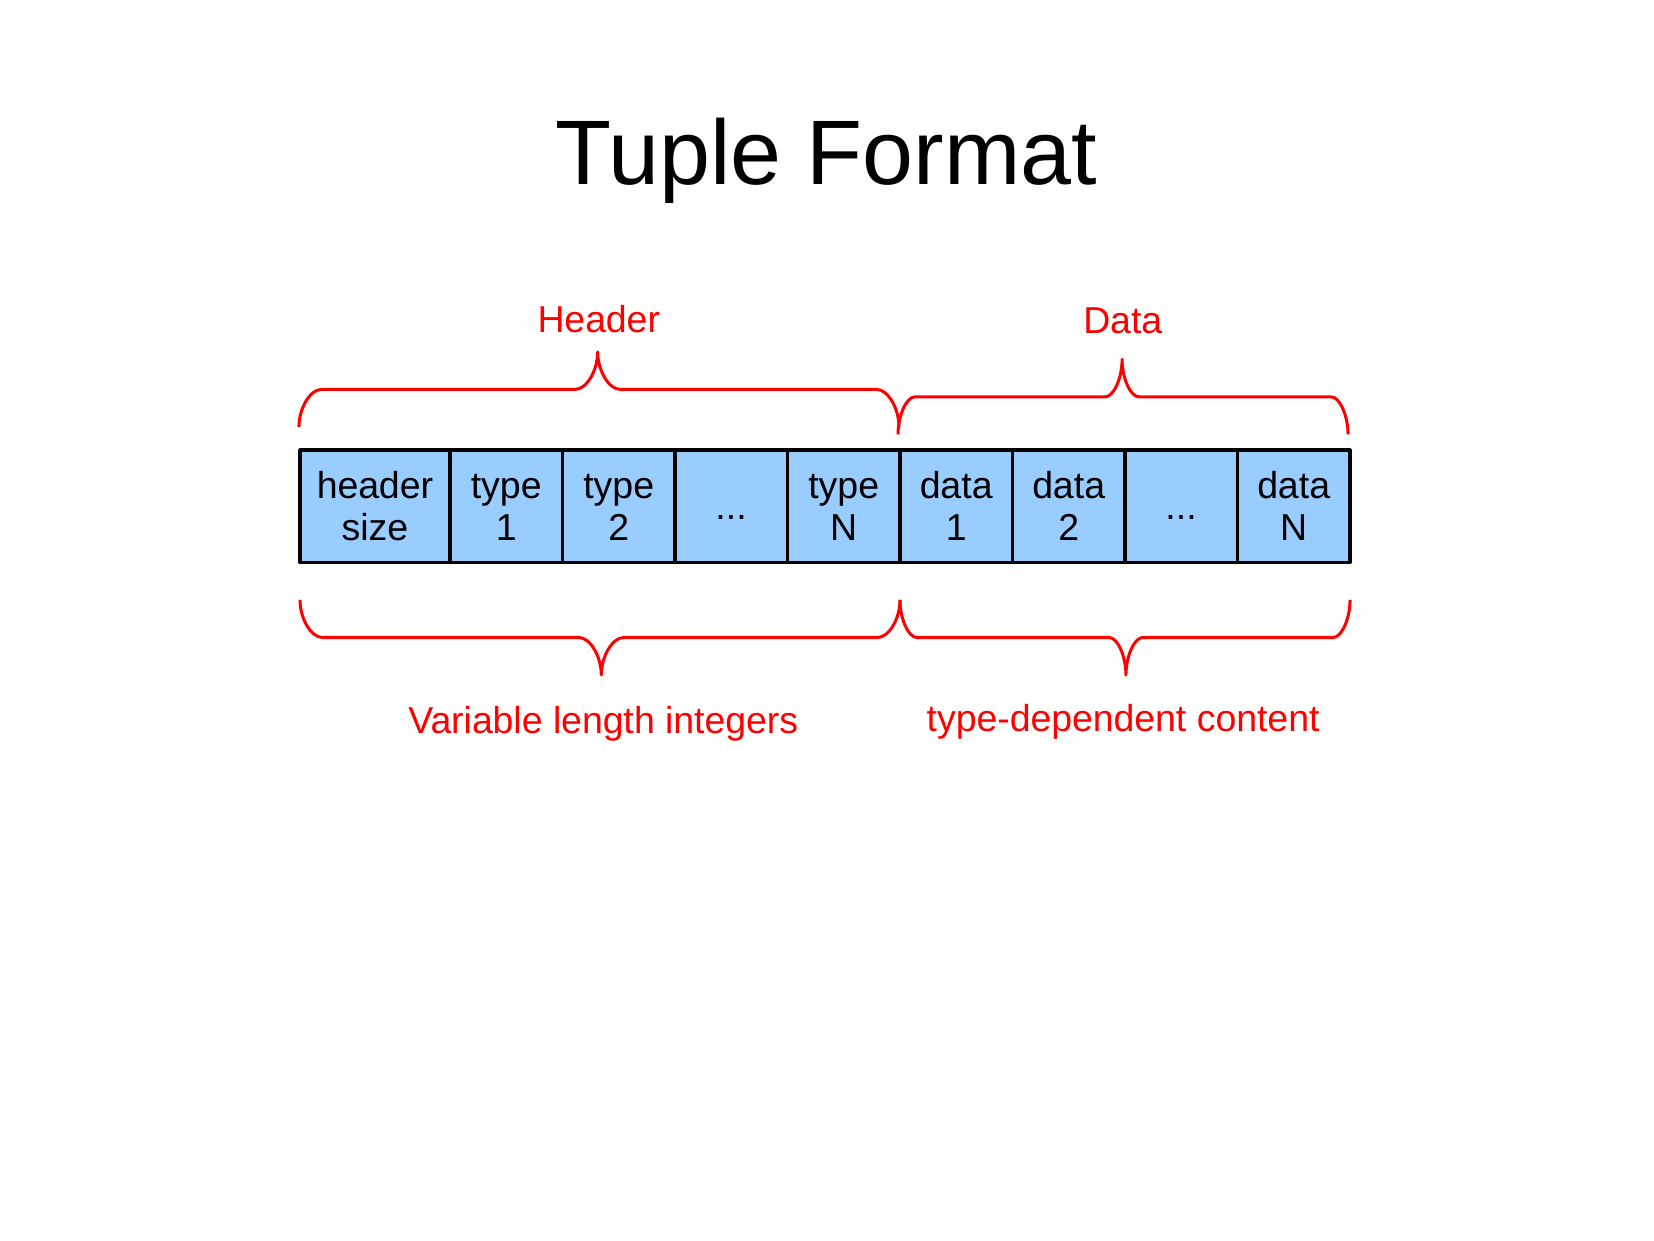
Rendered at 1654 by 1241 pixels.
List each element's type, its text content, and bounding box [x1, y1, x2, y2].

text_box type N [787, 450, 900, 563]
title Tuple Format [82, 49, 1571, 257]
text_box Variable length integers [393, 691, 815, 751]
text_box type 2 [562, 450, 675, 563]
text_box ... [1125, 450, 1237, 563]
text_box header size [300, 450, 450, 563]
text_box data N [1237, 450, 1351, 563]
text_box data 1 [900, 450, 1012, 563]
text_box data 2 [1012, 450, 1125, 563]
text_box type-dependent content [911, 689, 1336, 749]
text_box Header [522, 290, 676, 349]
text_box Data [1068, 292, 1178, 351]
text_box type 1 [450, 450, 562, 563]
text_box ... [675, 450, 787, 563]
